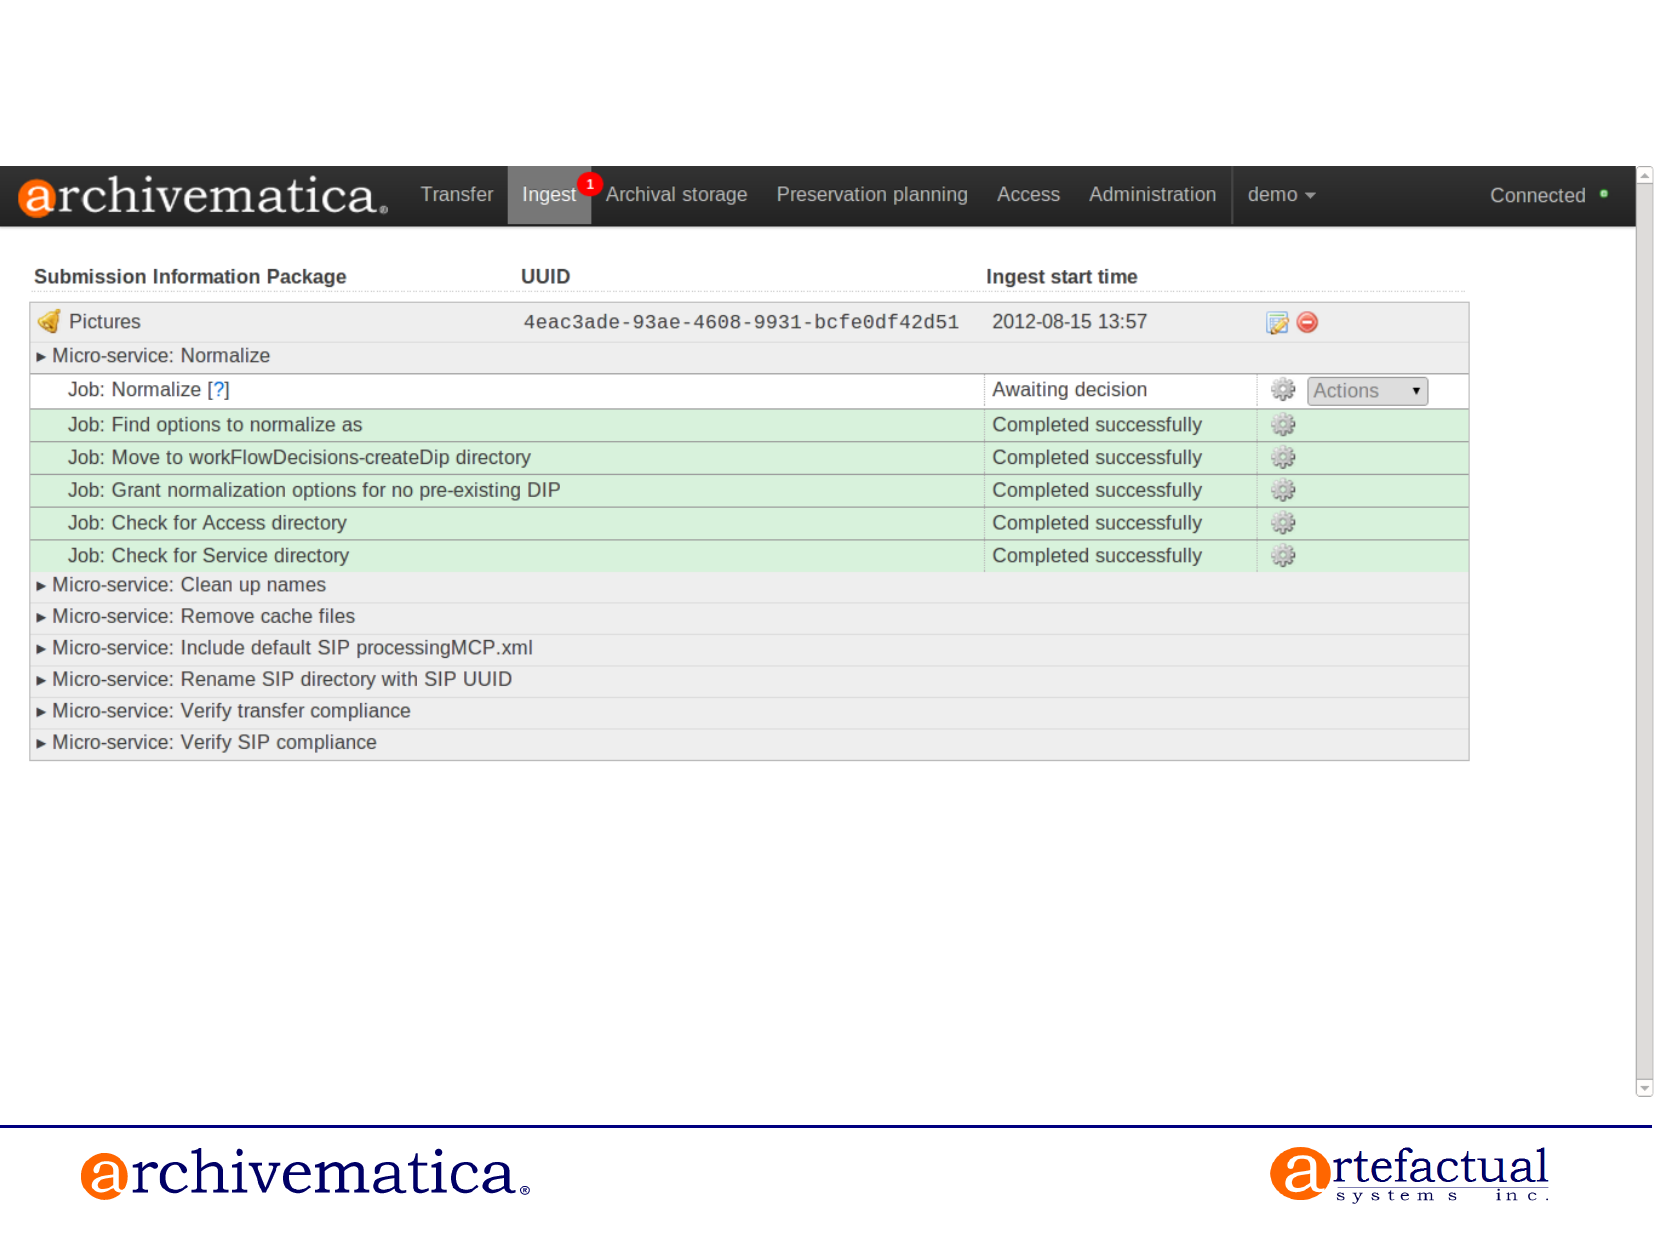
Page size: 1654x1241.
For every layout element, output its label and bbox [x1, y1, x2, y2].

picture [81, 1133, 531, 1216]
picture [1263, 1139, 1560, 1211]
picture [0, 166, 1654, 1097]
